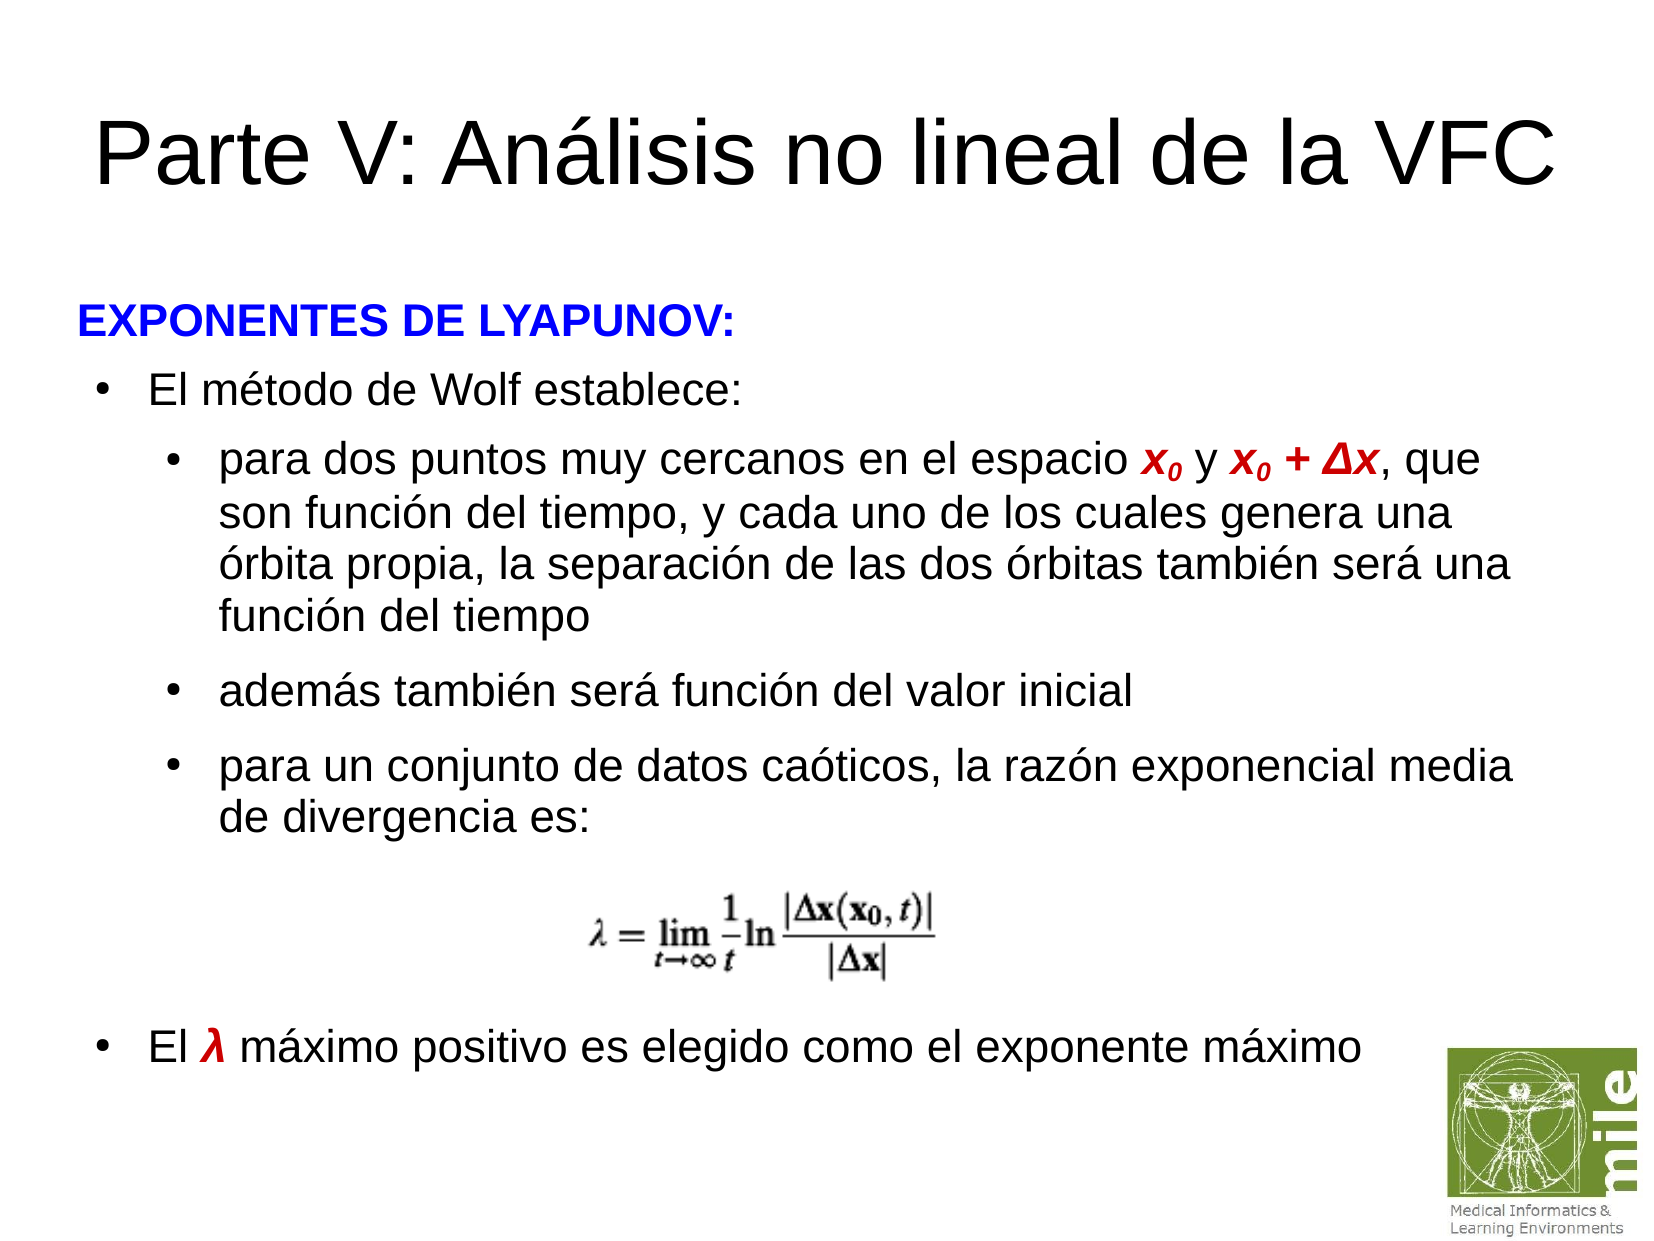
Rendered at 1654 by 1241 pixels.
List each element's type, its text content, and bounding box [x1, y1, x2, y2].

title Parte V: Análisis no lineal de la VFC [82, 56, 1571, 250]
list EXPONENTES DE LYAPUNOV: El método de Wolf establece: para dos puntos muy cercanos en el espacio x0 y x0 + Δx, que son función del tiempo, y cada uno de los cuales genera una órbita propia, la separación de las dos órbitas también será una función del tiempo además también será función del valor inicial para un conjunto de datos caóticos, la razón exponencial media de divergencia es: El λ máximo positivo es elegido como el exponente máximo [76, 295, 1565, 1114]
picture [1440, 1033, 1654, 1241]
picture [574, 862, 942, 1007]
